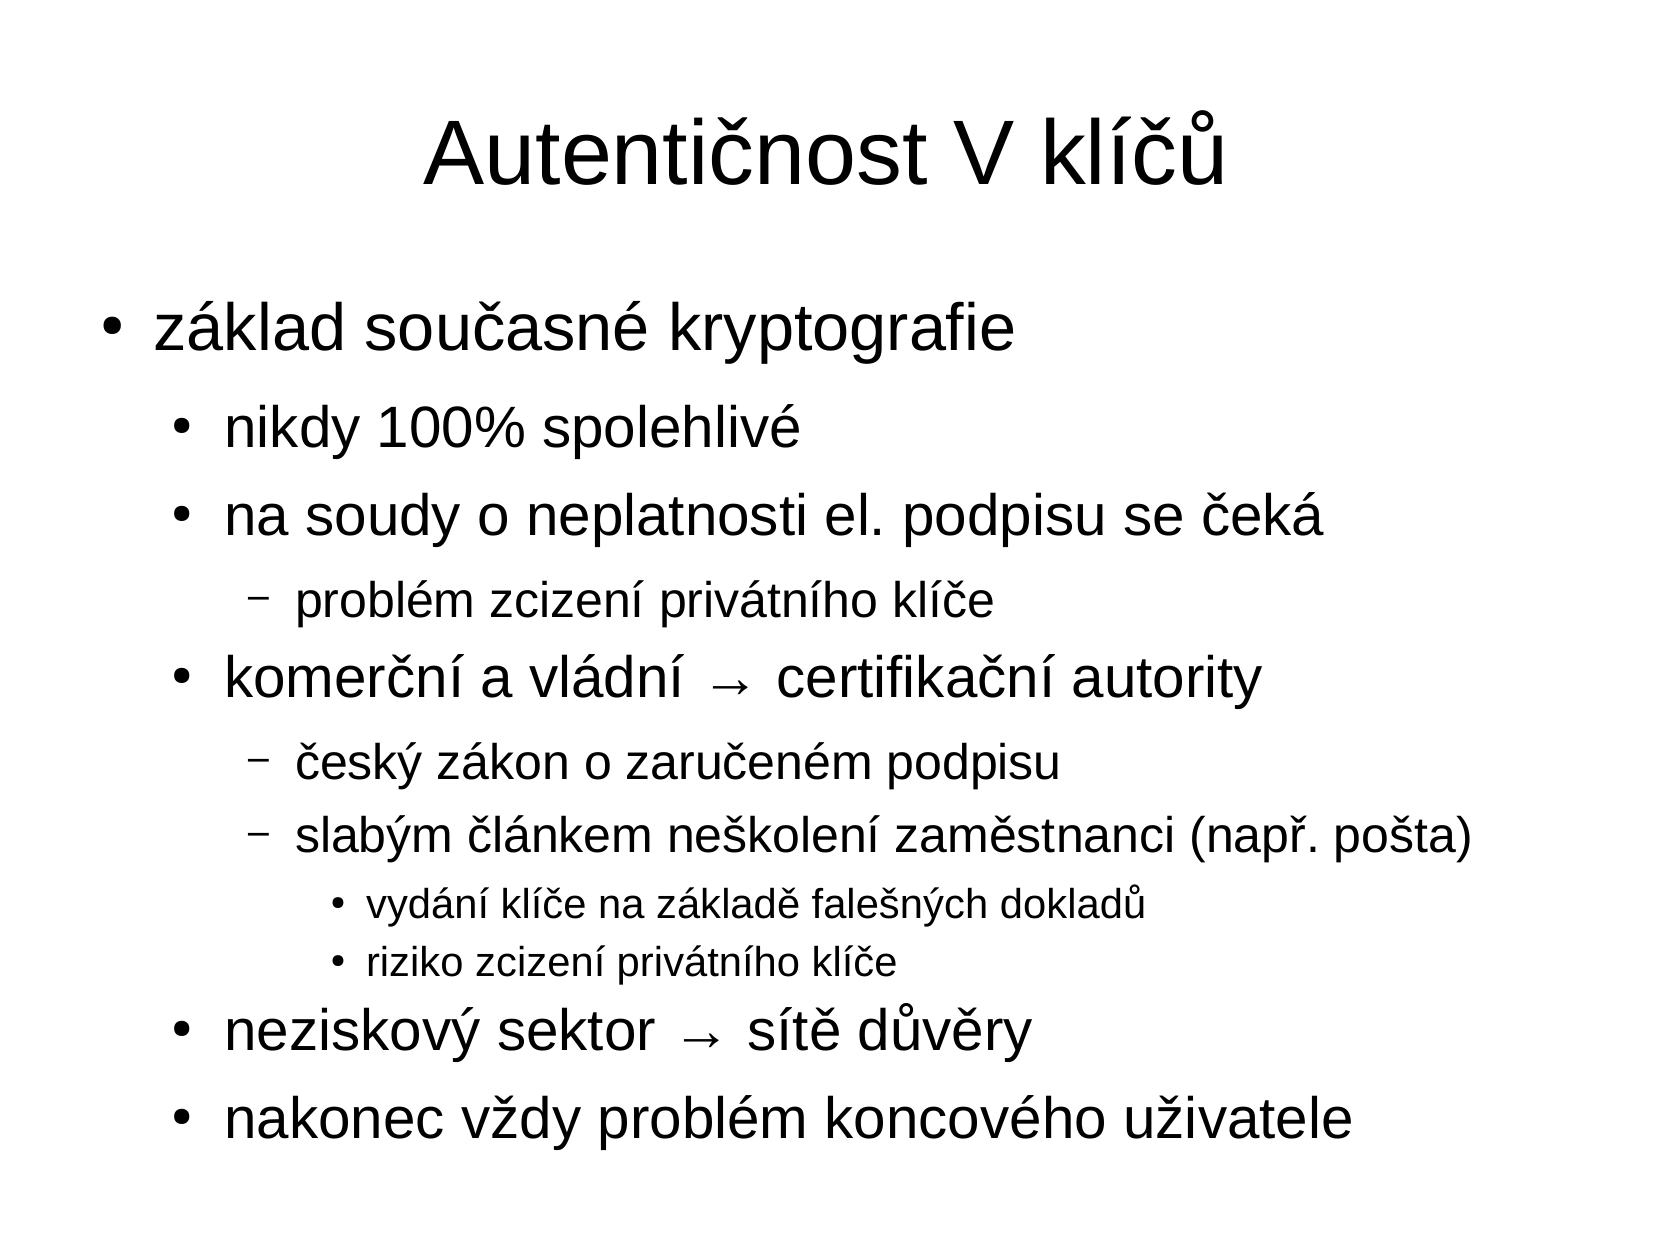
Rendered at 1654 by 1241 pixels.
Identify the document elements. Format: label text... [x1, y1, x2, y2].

title Autentičnost V klíčů [82, 49, 1571, 257]
list základ současné kryptografie nikdy 100% spolehlivé na soudy o neplatnosti el. podpisu se čeká problém zcizení privátního klíče komerční a vládní → certifikační autority český zákon o zaručeném podpisu slabým článkem neškolení zaměstnanci (např. pošta) vydání klíče na základě falešných dokladů riziko zcizení privátního klíče neziskový sektor → sítě důvěry nakonec vždy problém koncového uživatele [82, 290, 1571, 1151]
